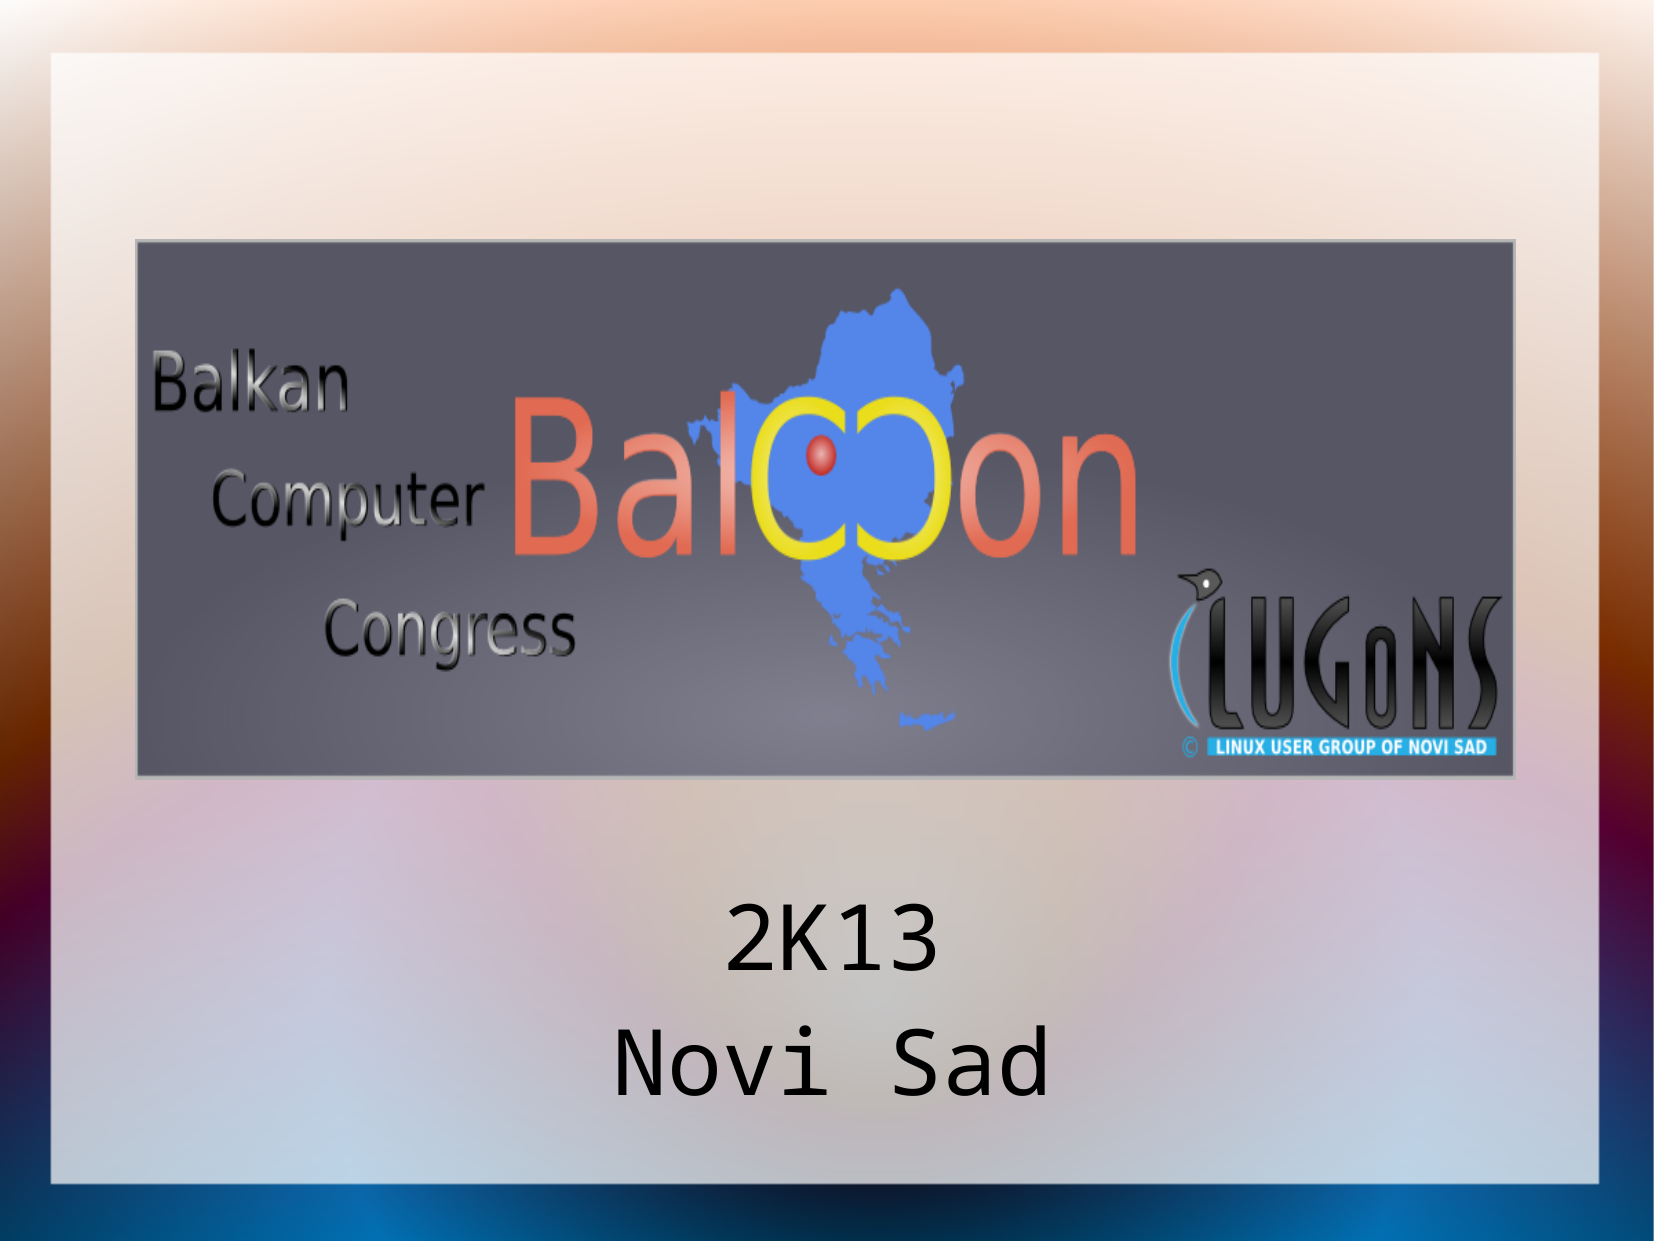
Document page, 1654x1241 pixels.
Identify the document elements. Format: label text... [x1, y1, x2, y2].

picture [0, 0, 1654, 1241]
subtitle 2K13 Novi Sad [60, 60, 1606, 1186]
